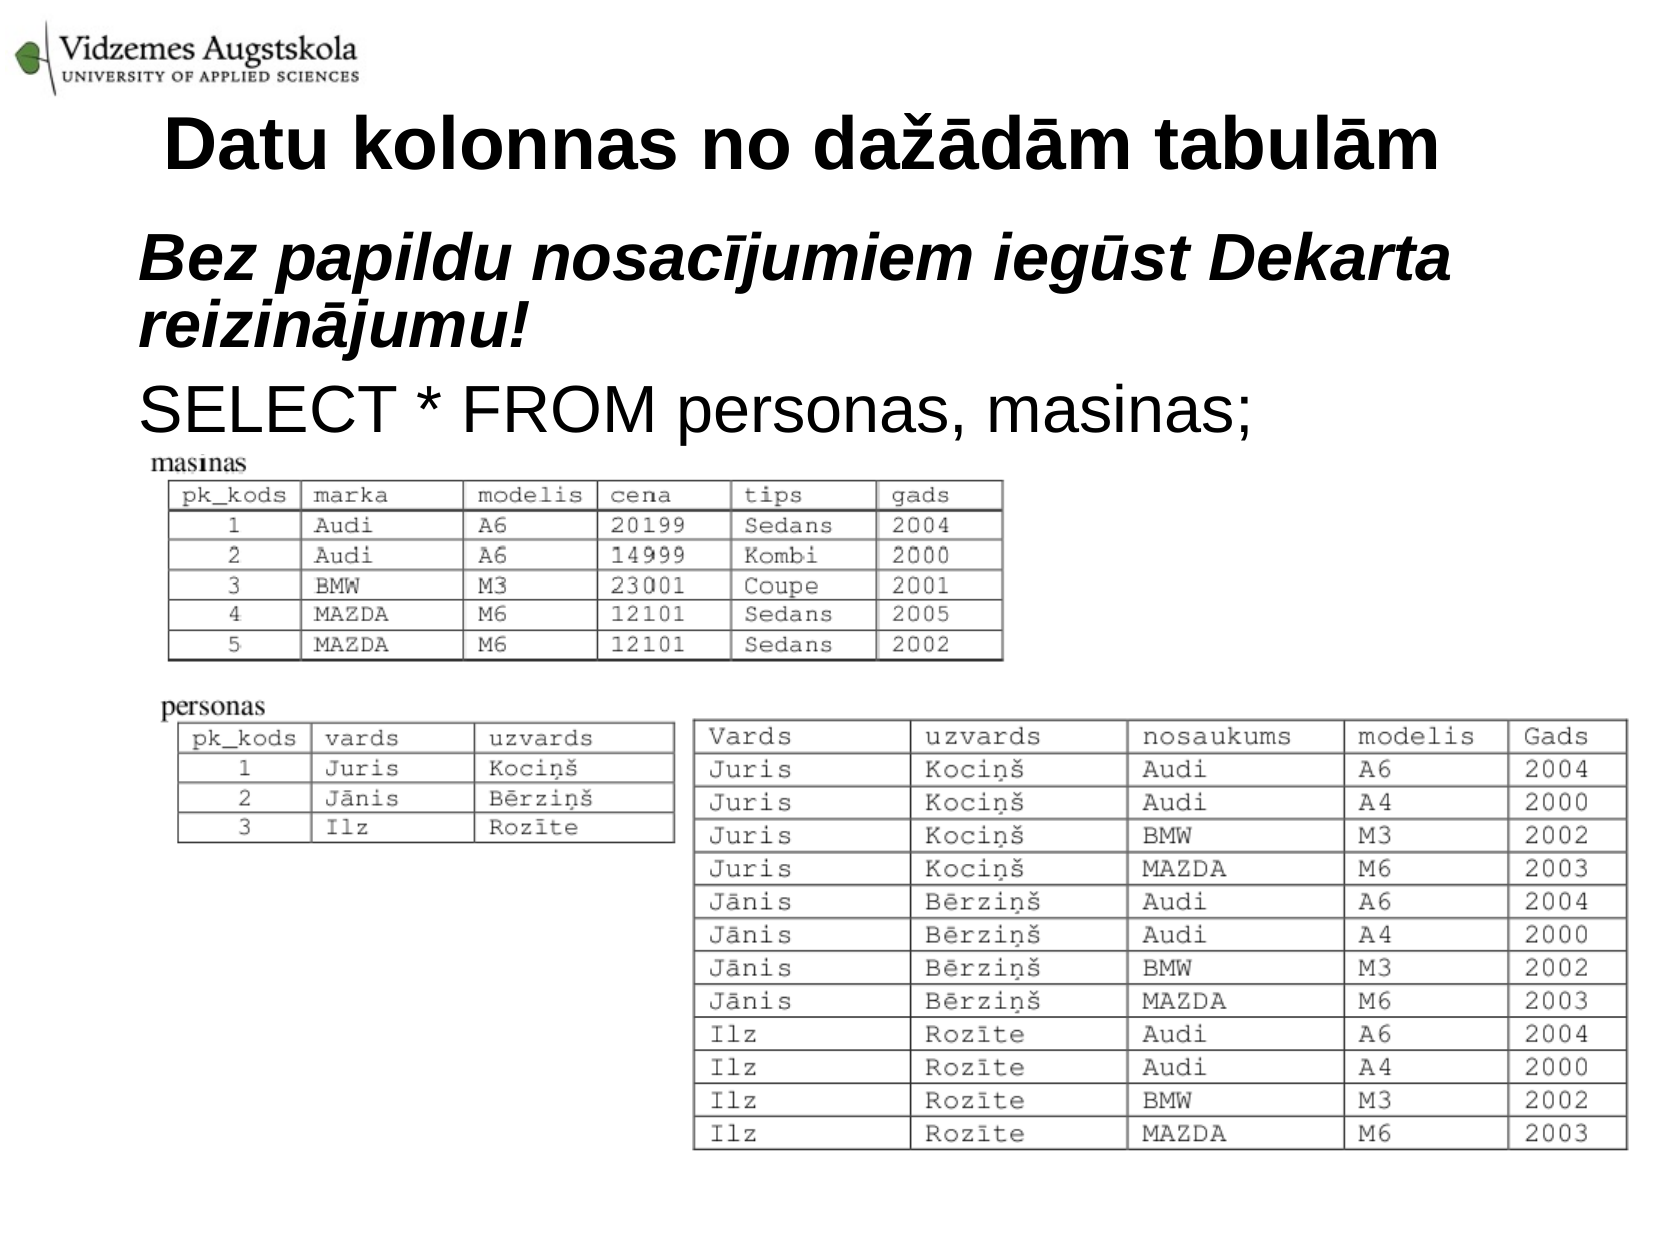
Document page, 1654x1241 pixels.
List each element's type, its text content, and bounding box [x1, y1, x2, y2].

picture [5, 2, 368, 113]
list Bez papildu nosacījumiem iegūst Dekarta reizinājumu! SELECT * FROM personas, masinas; [82, 222, 1569, 1093]
picture [145, 454, 1010, 669]
title Datu kolonnas no dažādām tabulām [94, 103, 1512, 188]
picture [155, 694, 1638, 1158]
